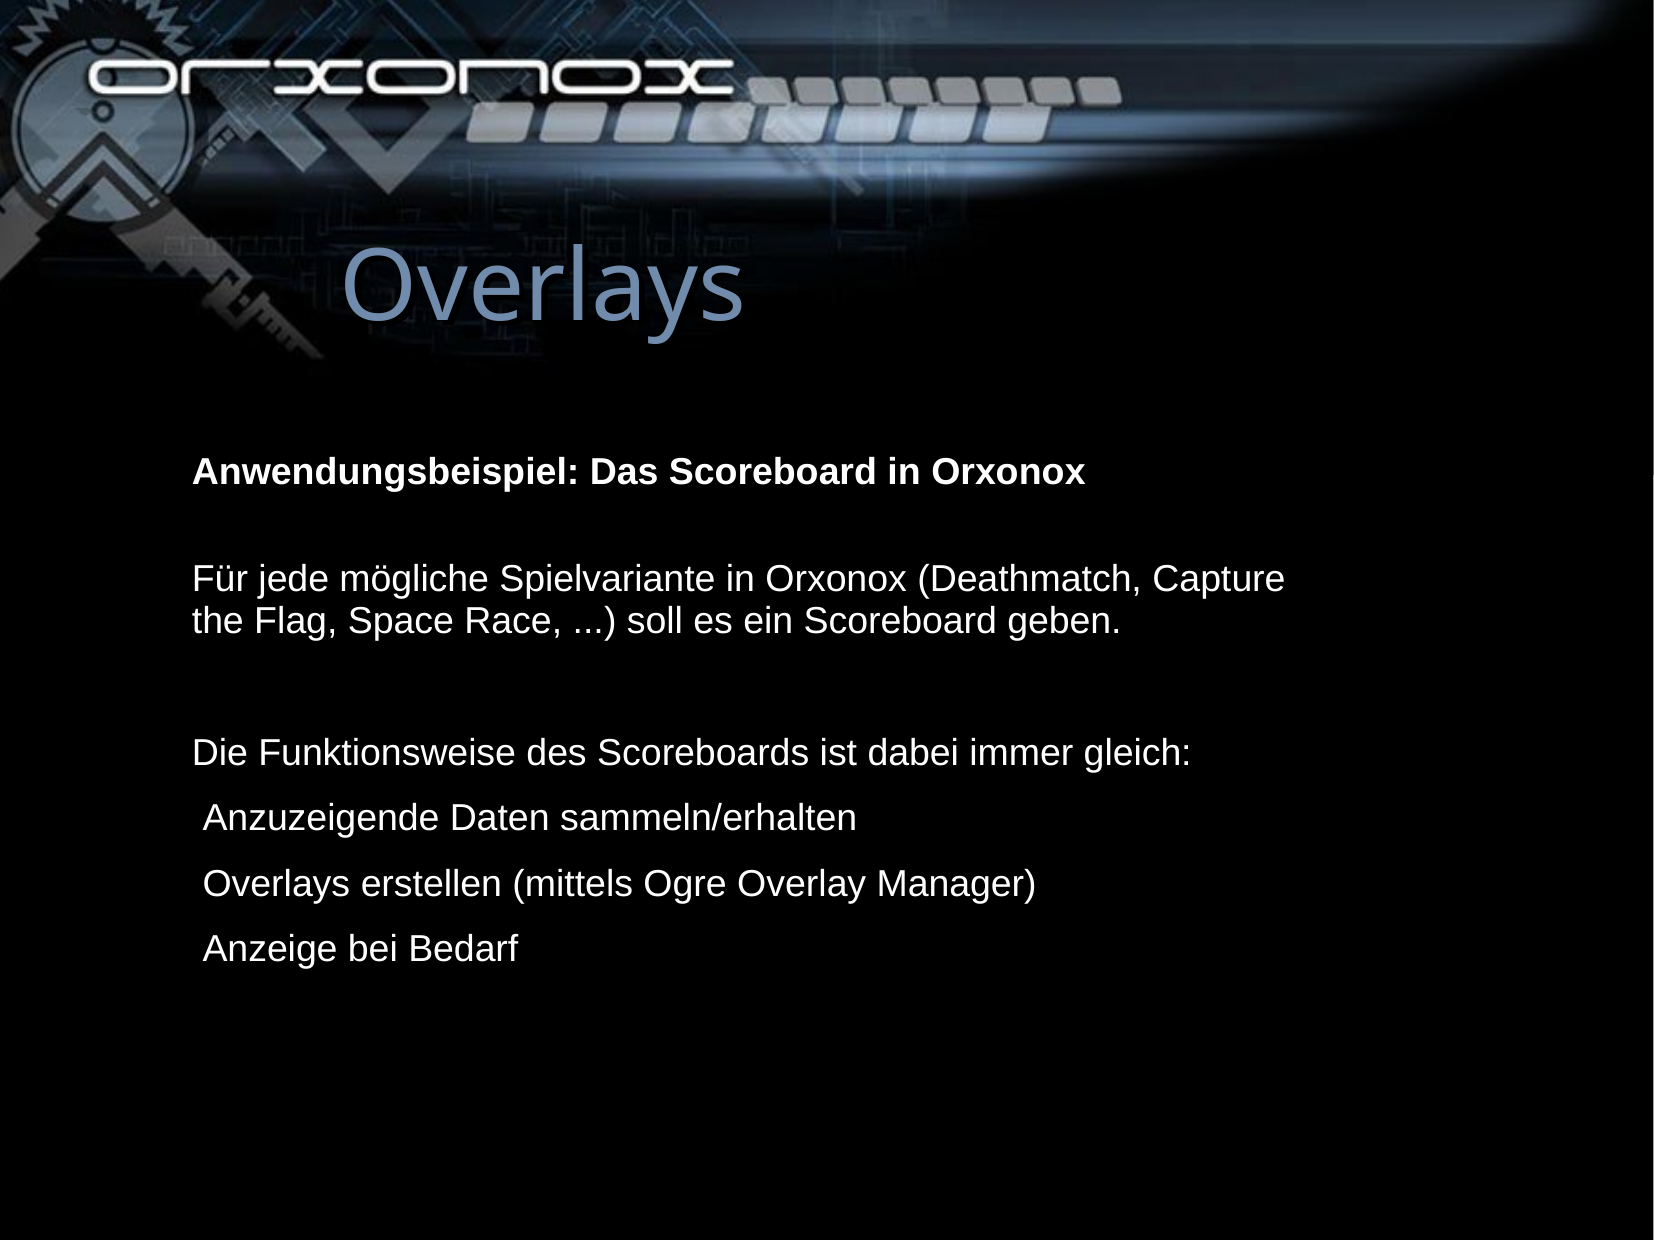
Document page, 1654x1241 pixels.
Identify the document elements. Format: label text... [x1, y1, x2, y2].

picture [0, 0, 1654, 475]
text_box Overlays [324, 205, 1300, 337]
text_box Anwendungsbeispiel: Das Scoreboard in Orxonox Für jede mögliche Spielvariante in Orxonox (Deathmatch, Capture the Flag, Space Race, ...) soll es ein Scoreboard geben. Die Funktionsweise des Scoreboards ist dabei immer gleich: Anzuzeigende Daten sammeln/erhalten Overlays erstellen (mittels Ogre Overlay Manager) Anzeige bei Bedarf [177, 442, 1329, 978]
